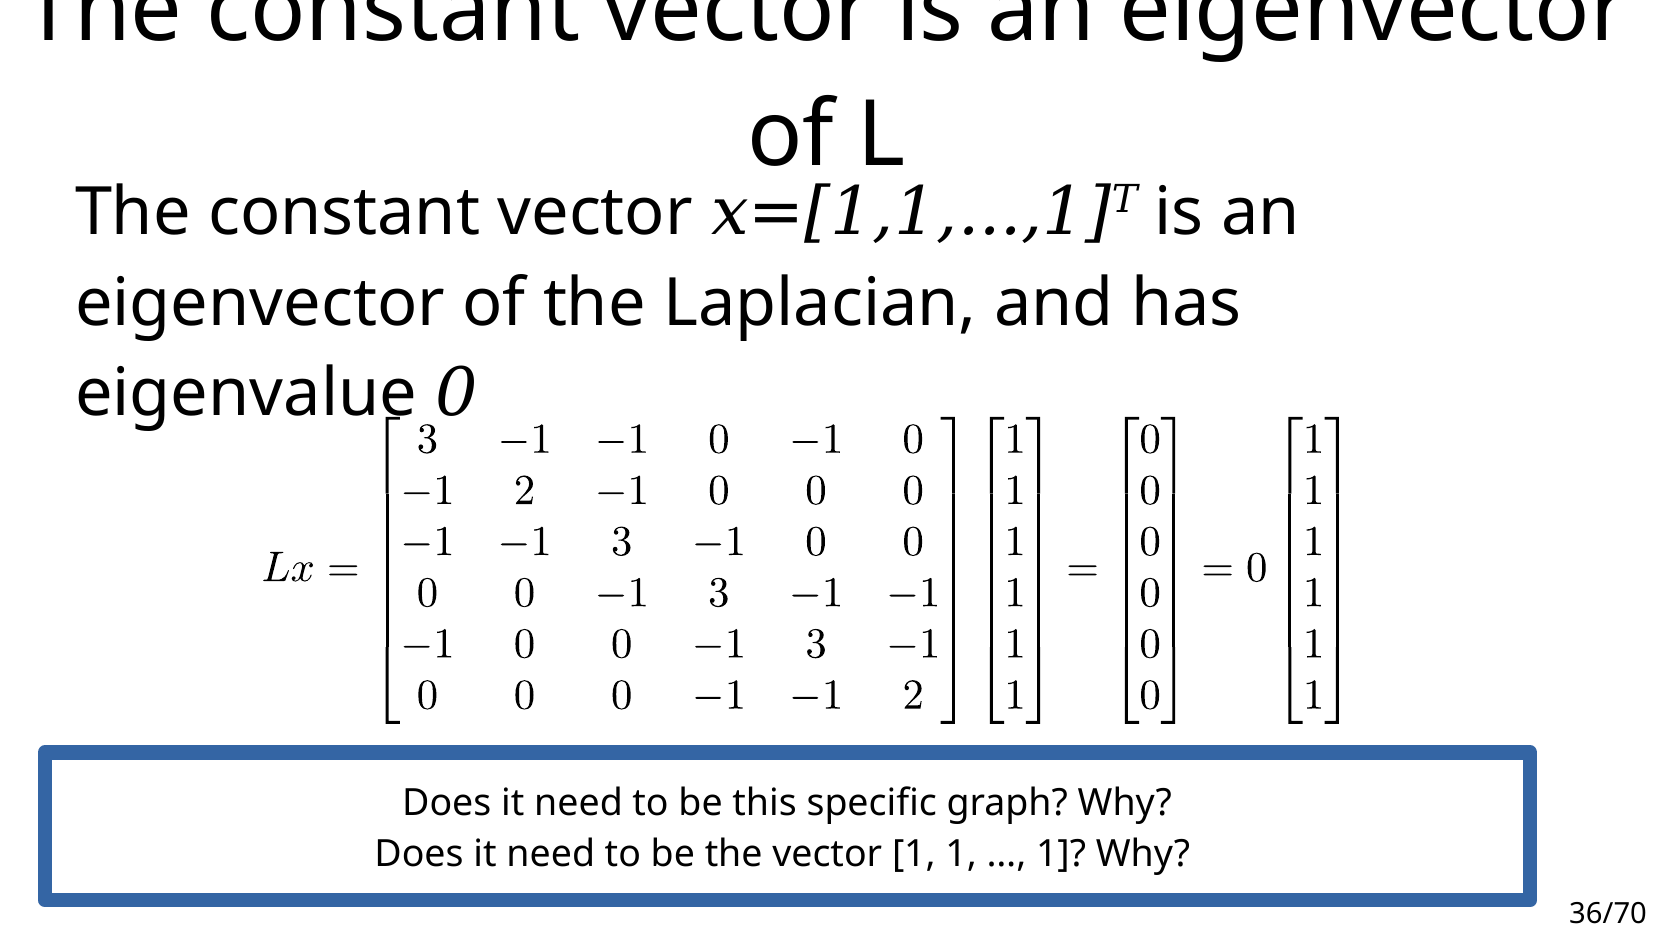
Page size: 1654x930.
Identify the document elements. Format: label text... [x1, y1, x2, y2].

list The constant vector x=[1,1,...,1]T is an eigenvector of the Laplacian, and has eigenvalue 0 [75, 163, 1564, 916]
text_box Does it need to be this specific graph? Why? Does it need to be the vector [1, 1, …, 1]? Why? [45, 752, 1531, 901]
title The constant vector is an eigenvector of L [0, 0, 1653, 135]
text_box [261, 416, 1353, 724]
